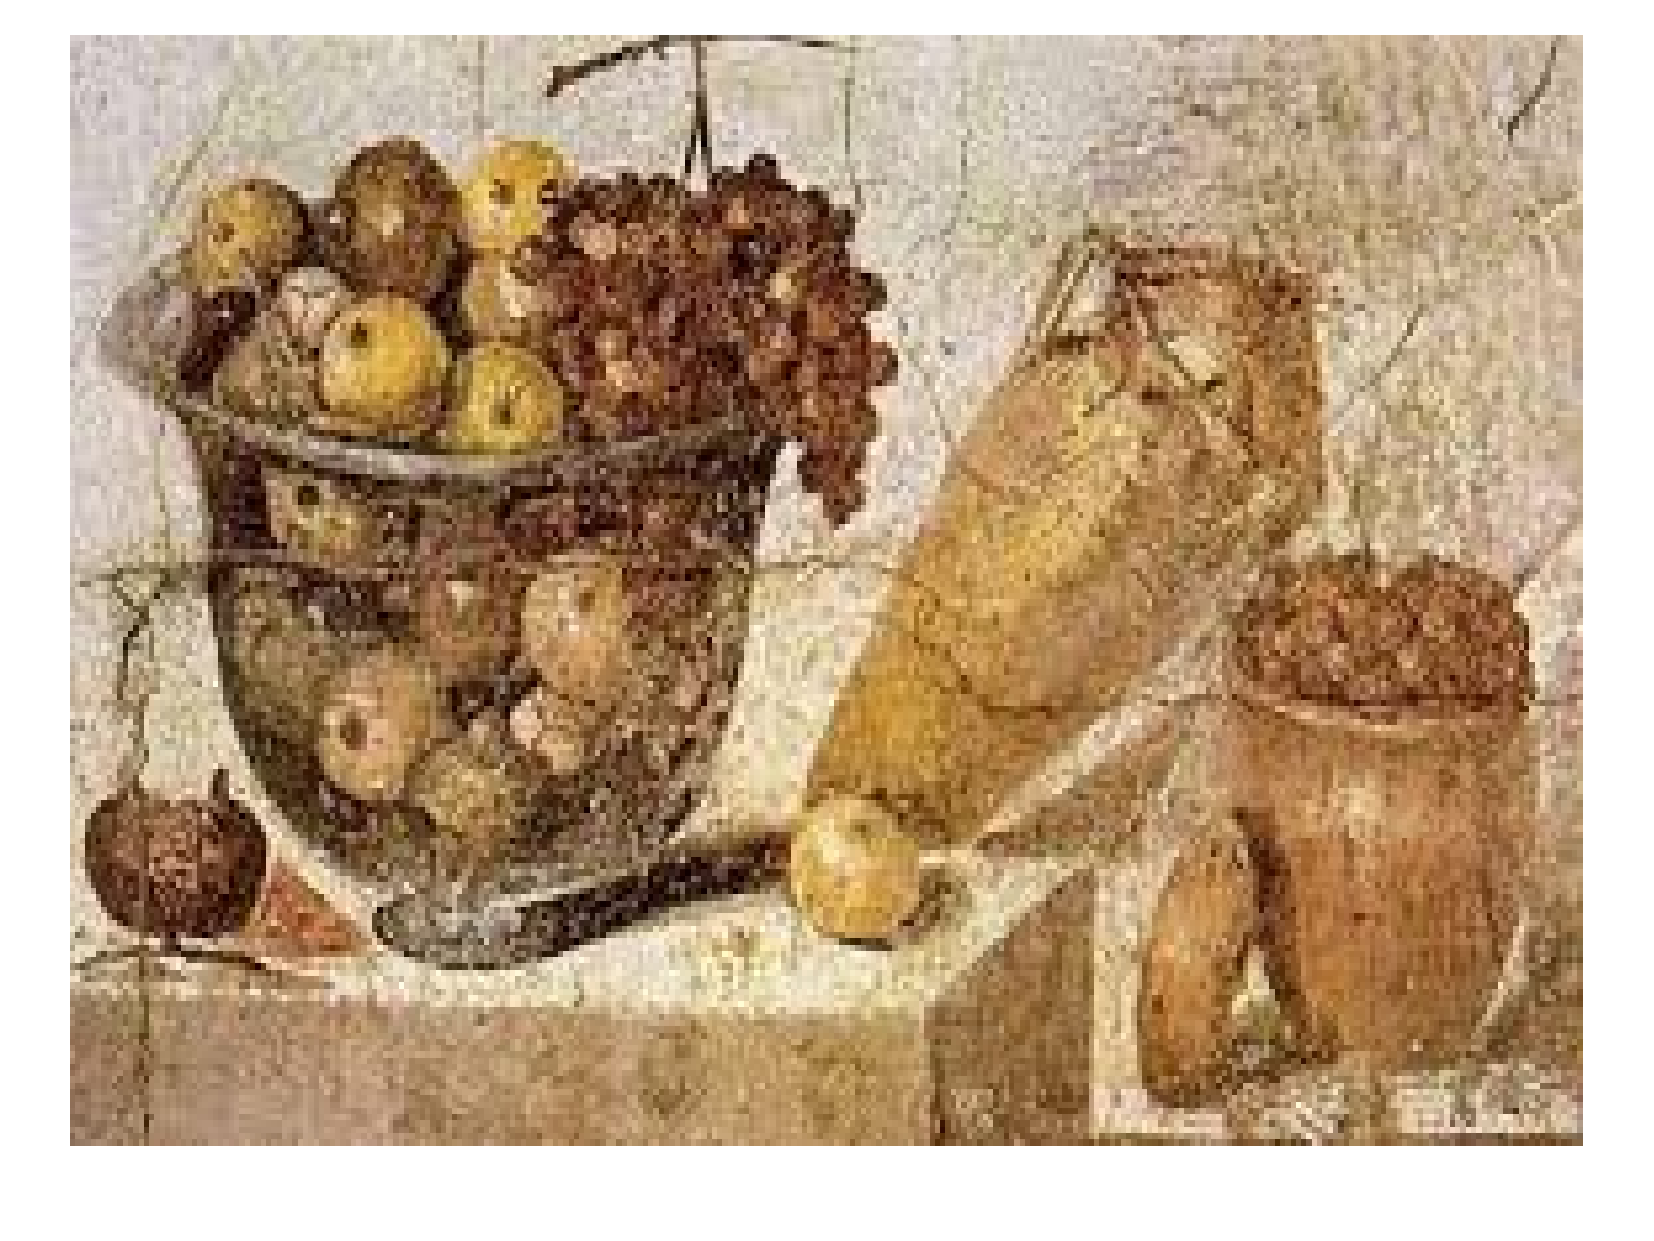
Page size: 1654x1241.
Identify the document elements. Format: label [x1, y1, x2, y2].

picture [70, 35, 1583, 1146]
